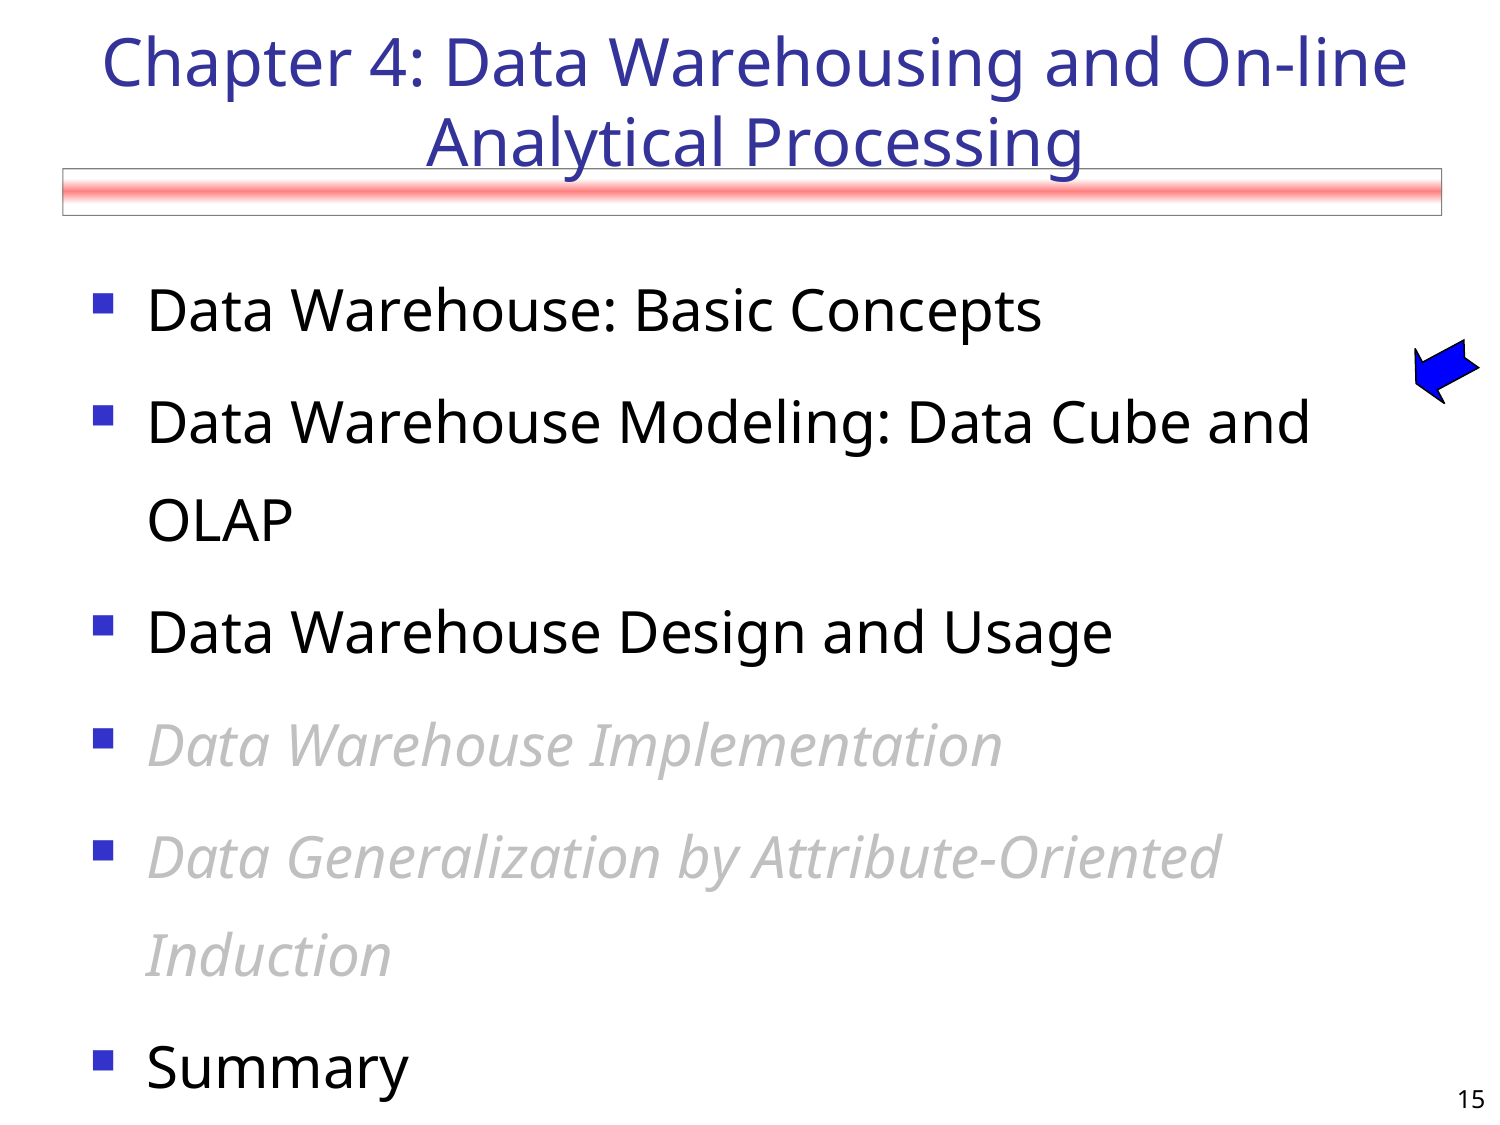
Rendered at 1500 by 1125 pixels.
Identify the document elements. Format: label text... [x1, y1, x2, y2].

list Data Warehouse: Basic Concepts Data Warehouse Modeling: Data Cube and OLAP Data Warehouse Design and Usage Data Warehouse Implementation Data Generalization by Attribute-Oriented Induction Summary [74, 237, 1450, 1110]
text_box [1415, 340, 1479, 404]
text_box <number> [1187, 1050, 1500, 1125]
title Chapter 4: Data Warehousing and On-line Analytical Processing [0, 12, 1500, 188]
